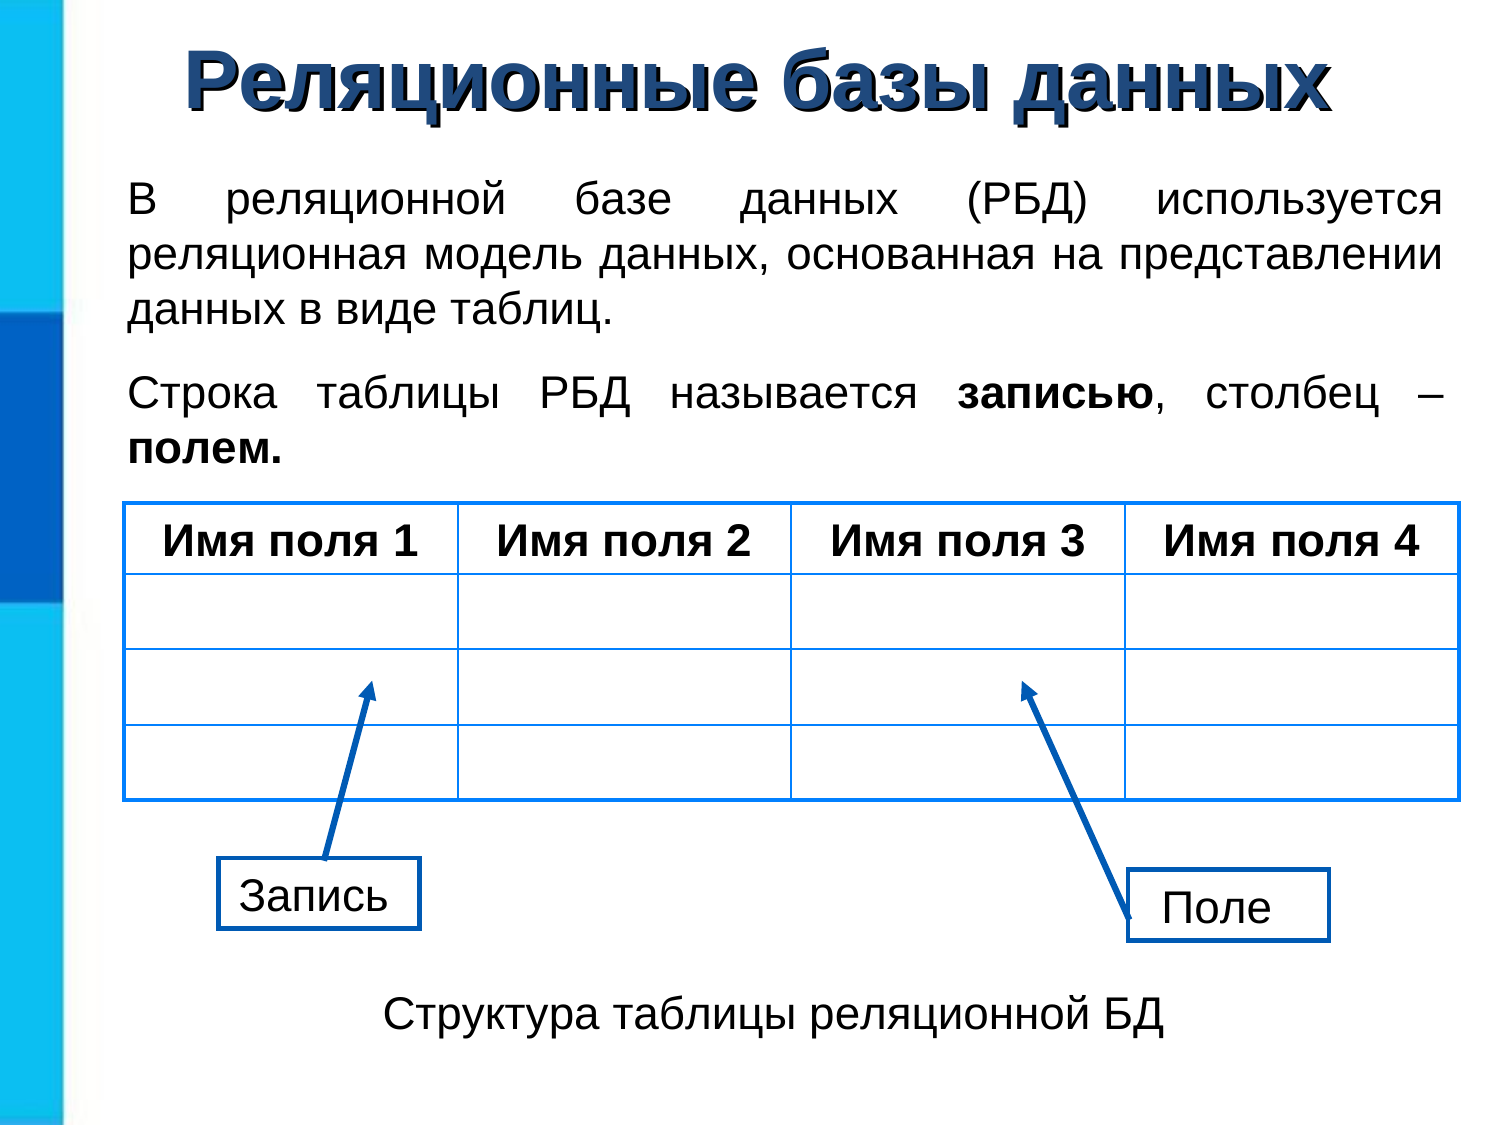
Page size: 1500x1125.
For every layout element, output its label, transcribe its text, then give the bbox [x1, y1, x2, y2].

table_header Имя поля 2 [459, 505, 790, 573]
table_cell [792, 650, 1124, 724]
text_box Структура таблицы реляционной БД [147, 976, 1400, 1047]
text_box Поле [1128, 869, 1329, 941]
table_cell [126, 650, 457, 724]
table_header Имя поля 1 [126, 505, 457, 573]
table_cell [1126, 650, 1457, 724]
table_cell [792, 726, 1070, 798]
table_cell [459, 726, 790, 798]
table_header Имя поля 4 [1126, 505, 1457, 573]
table_cell [1047, 726, 1124, 798]
table_cell [459, 575, 790, 648]
text_box Запись [218, 857, 420, 929]
picture [0, 0, 1500, 1125]
table_cell [126, 575, 457, 648]
table_cell [1126, 575, 1457, 648]
text_box Реляционные базы данных [112, 30, 1425, 138]
table_header Имя поля 3 [792, 505, 1124, 573]
text_box В реляционной базе данных (РБД) используется реляционная модель данных, основанная на представлении данных в виде таблиц. Строка таблицы РБД называется записью, столбец – полем. [112, 160, 1459, 481]
table_cell [345, 726, 457, 798]
table_cell [1126, 726, 1457, 798]
table_cell [792, 575, 1124, 648]
table_cell [126, 726, 356, 798]
table_cell [459, 650, 790, 724]
